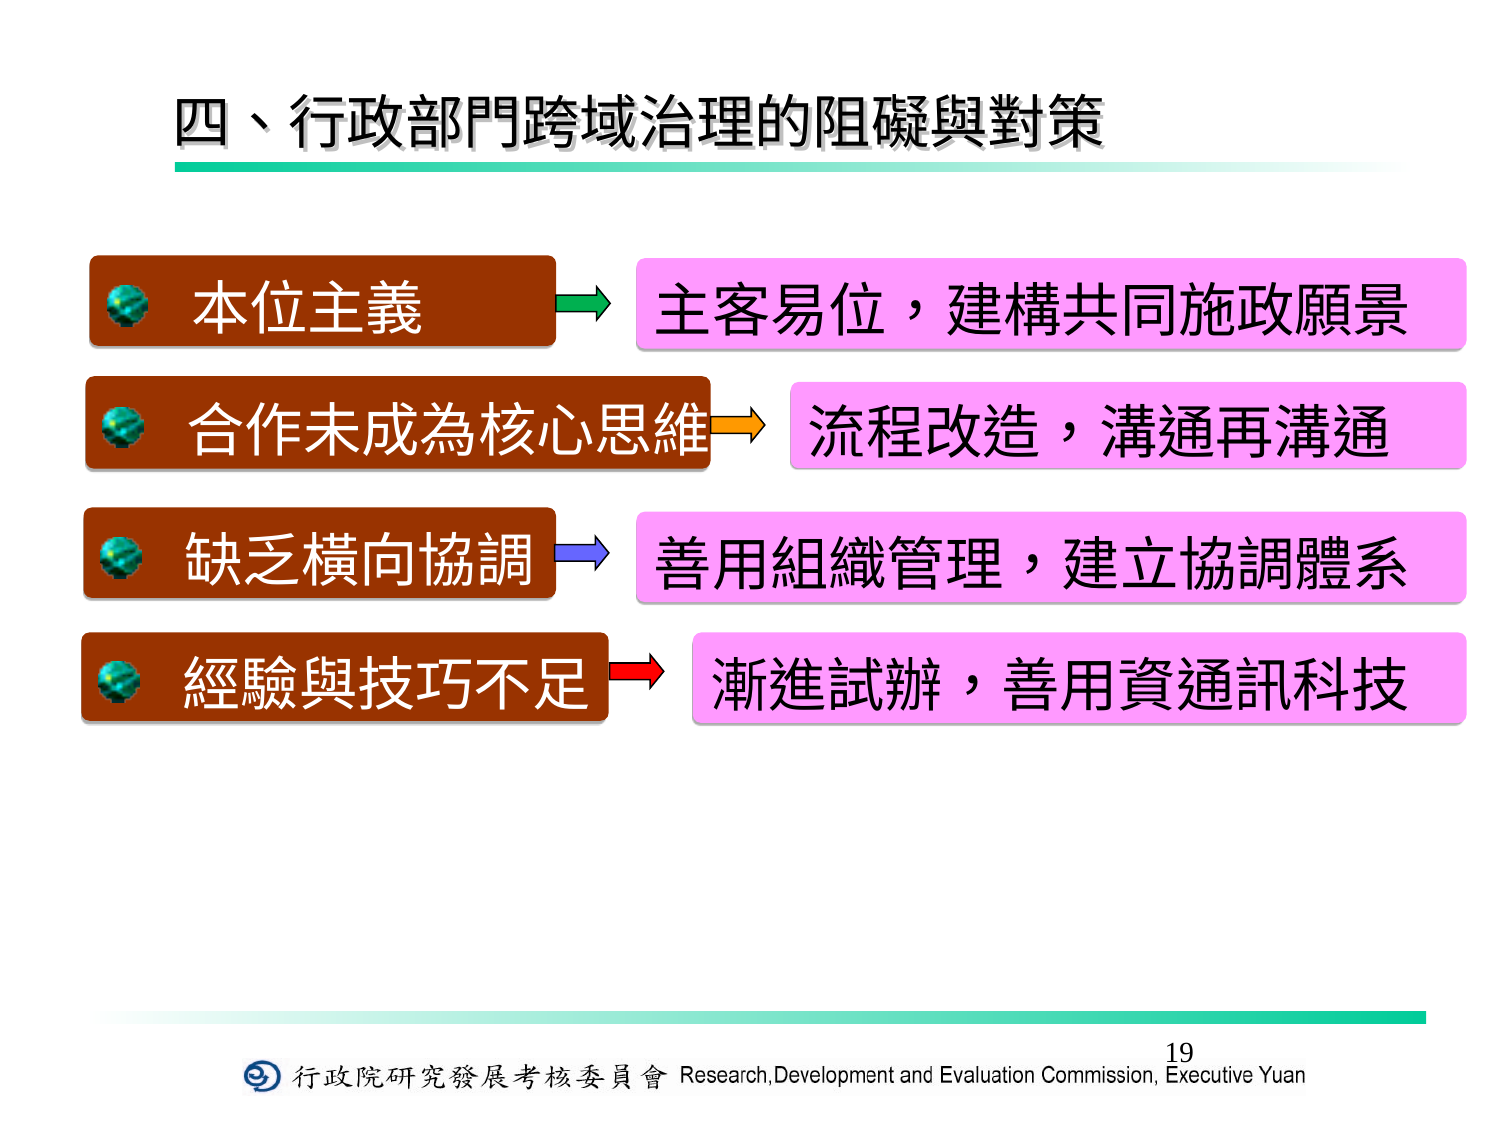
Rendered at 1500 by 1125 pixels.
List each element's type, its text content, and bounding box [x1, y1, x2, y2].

text_box 合作未成為核心思維 [85, 376, 711, 469]
text_box 主客易位，建構共同施政願景 [636, 258, 1467, 349]
text_box 流程改造，溝通再溝通 [790, 381, 1467, 469]
text_box 漸進試辦，善用資通訊科技 [692, 632, 1467, 723]
text_box 本位主義 [89, 255, 557, 346]
text_box [555, 286, 611, 321]
text_box [609, 654, 664, 689]
text_box [1149, 1026, 1463, 1102]
text_box [710, 408, 765, 442]
text_box 經驗與技巧不足 [81, 632, 609, 721]
text_box [554, 536, 609, 570]
text_box 缺乏橫向協調 [83, 507, 557, 598]
text_box 善用組織管理，建立協調體系 [636, 511, 1467, 603]
text_box 四、行政部門跨域治理的阻礙與對策 [157, 78, 1462, 165]
